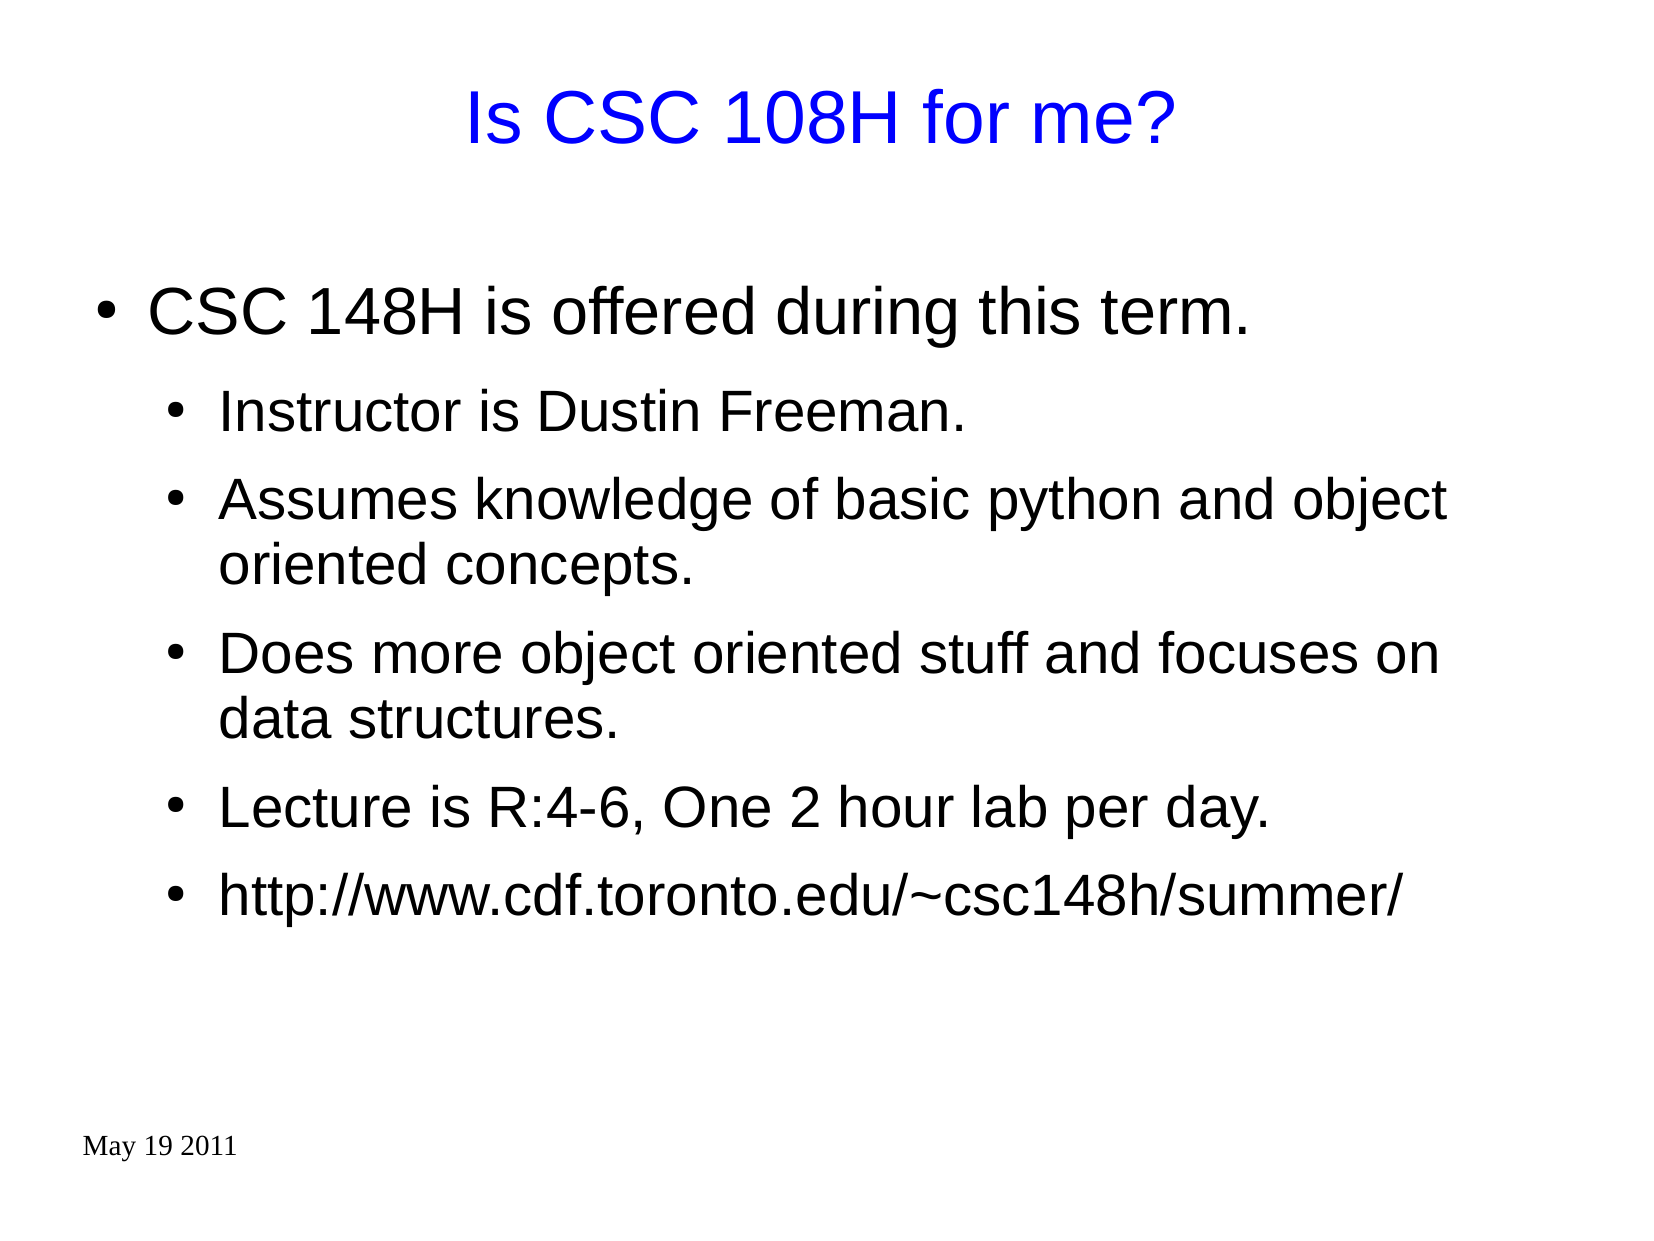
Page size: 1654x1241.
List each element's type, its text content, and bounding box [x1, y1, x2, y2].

title Is CSC 108H for me? [76, 58, 1565, 178]
list CSC 148H is offered during this term. Instructor is Dustin Freeman. Assumes knowledge of basic python and object oriented concepts. Does more object oriented stuff and focuses on data structures. Lecture is R:4-6, One 2 hour lab per day. http://www.cdf.toronto.edu/~csc148h/summer/ [76, 274, 1565, 1160]
